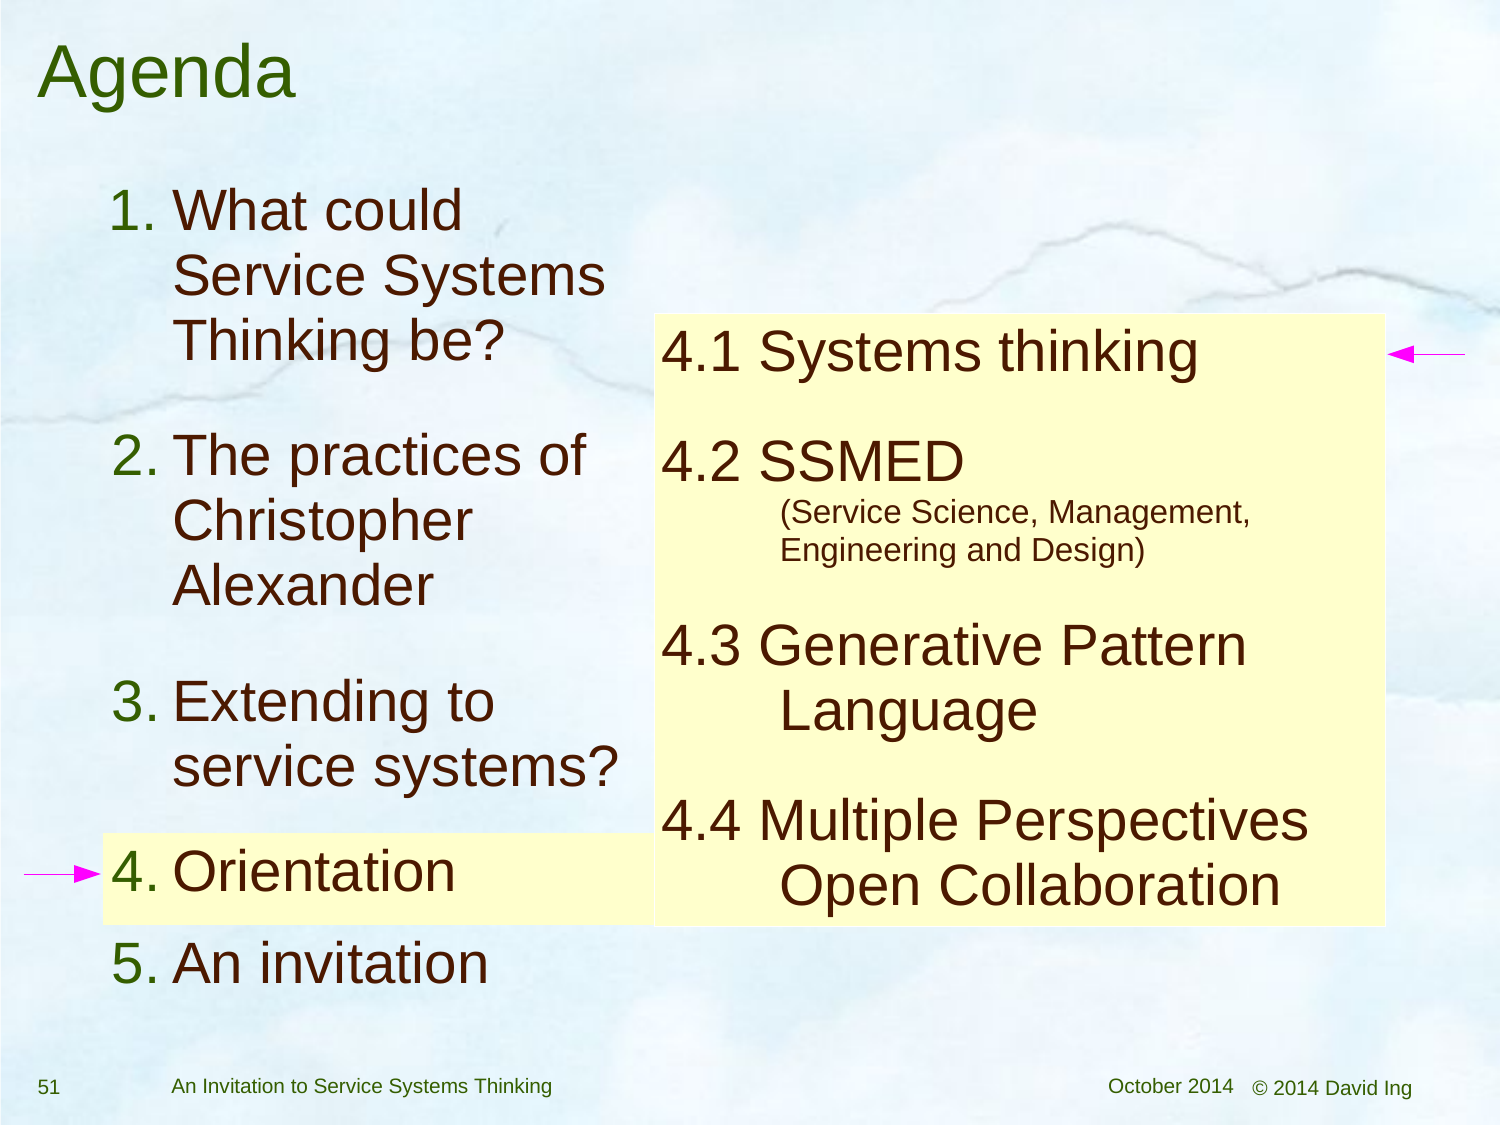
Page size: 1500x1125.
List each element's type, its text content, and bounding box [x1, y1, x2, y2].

table_cell The practices of Christopher Alexander [166, 417, 654, 663]
table_header 1. [103, 172, 166, 417]
table_cell Extending to service systems? [166, 663, 654, 833]
table_cell Orientation [166, 833, 654, 925]
table_cell 3. [103, 663, 166, 833]
table_header What could Service Systems Thinking be? [166, 172, 661, 417]
table_cell 5. [103, 925, 166, 1016]
title Agenda [37, 37, 1463, 152]
table_cell An invitation [166, 925, 661, 1016]
table_header 4.1 Systems thinking 4.2 SSMED (Service Science, Management, Engineering and Design) 4.3 Generative Pattern Language 4.4 Multiple Perspectives Open Collaboration [655, 314, 1385, 926]
table_cell 2. [103, 417, 166, 663]
picture [0, 0, 1500, 1125]
table_cell 4. [103, 833, 166, 925]
